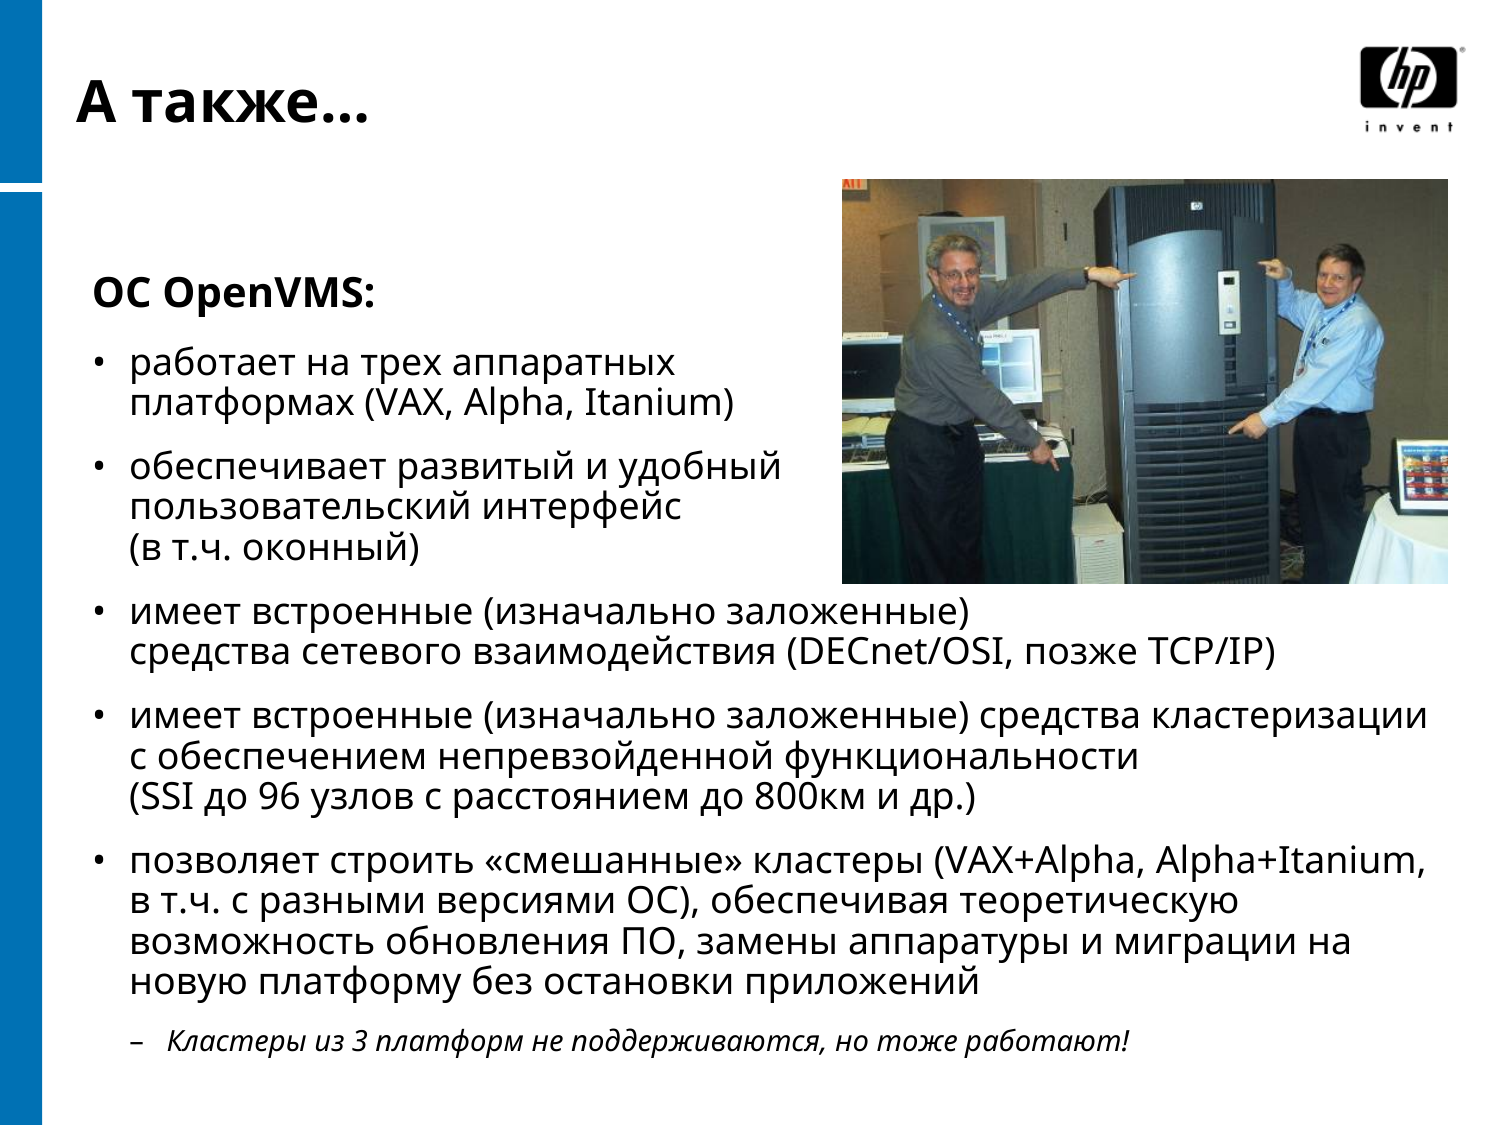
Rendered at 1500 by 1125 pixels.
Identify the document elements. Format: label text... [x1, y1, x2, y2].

picture [1350, 37, 1472, 141]
picture [842, 179, 1448, 584]
text_box ОС OpenVMS: работает на трех аппаратных платформах (VAX, Alpha, Itanium) обеспечивает развитый и удобный пользовательский интерфейс (в т.ч. оконный) имеет встроенные (изначально заложенные) средства сетевого взаимодействия (DECnet/OSI, позже TCP/IP) имеет встроенные (изначально заложенные) средства кластеризации с обеспечением непревзойденной функциональности (SSI до 96 узлов с расстоянием до 800км и др.) позволяет строить «смешанные» кластеры (VAX+Alpha, Alpha+Itanium, в т.ч. с разными версиями ОС), обеспечивая теоретическую возможность обновления ПО, замены аппаратуры и миграции на новую платформу без остановки приложений Кластеры из 3 платформ не поддерживаются, но тоже работают! [73, 257, 1461, 1077]
text_box А также… [76, 31, 1280, 167]
text_box А также… [91, 88, 102, 105]
